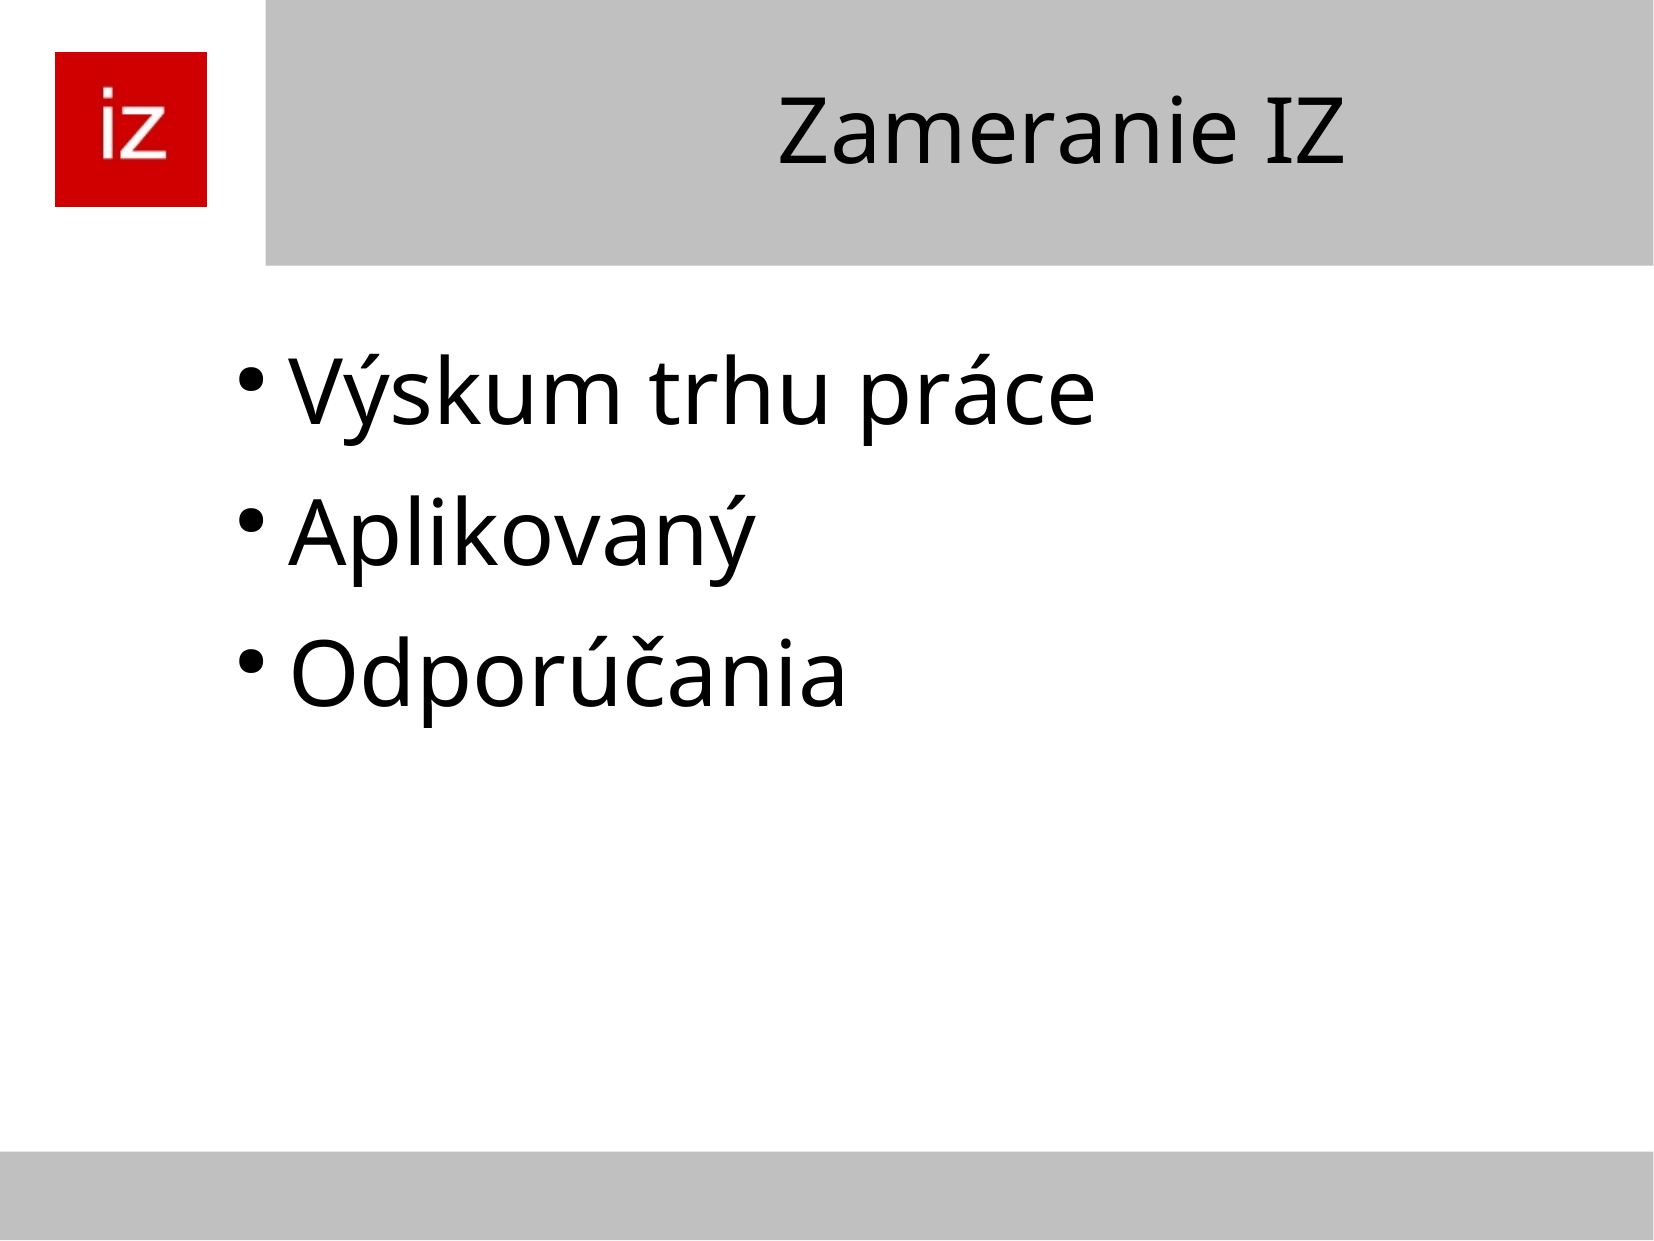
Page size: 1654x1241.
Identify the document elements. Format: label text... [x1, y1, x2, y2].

picture [55, 52, 207, 207]
title Zameranie IZ [561, 29, 1565, 237]
list Výskum trhu práce Aplikovaný Odporúčania [121, 344, 1533, 1126]
